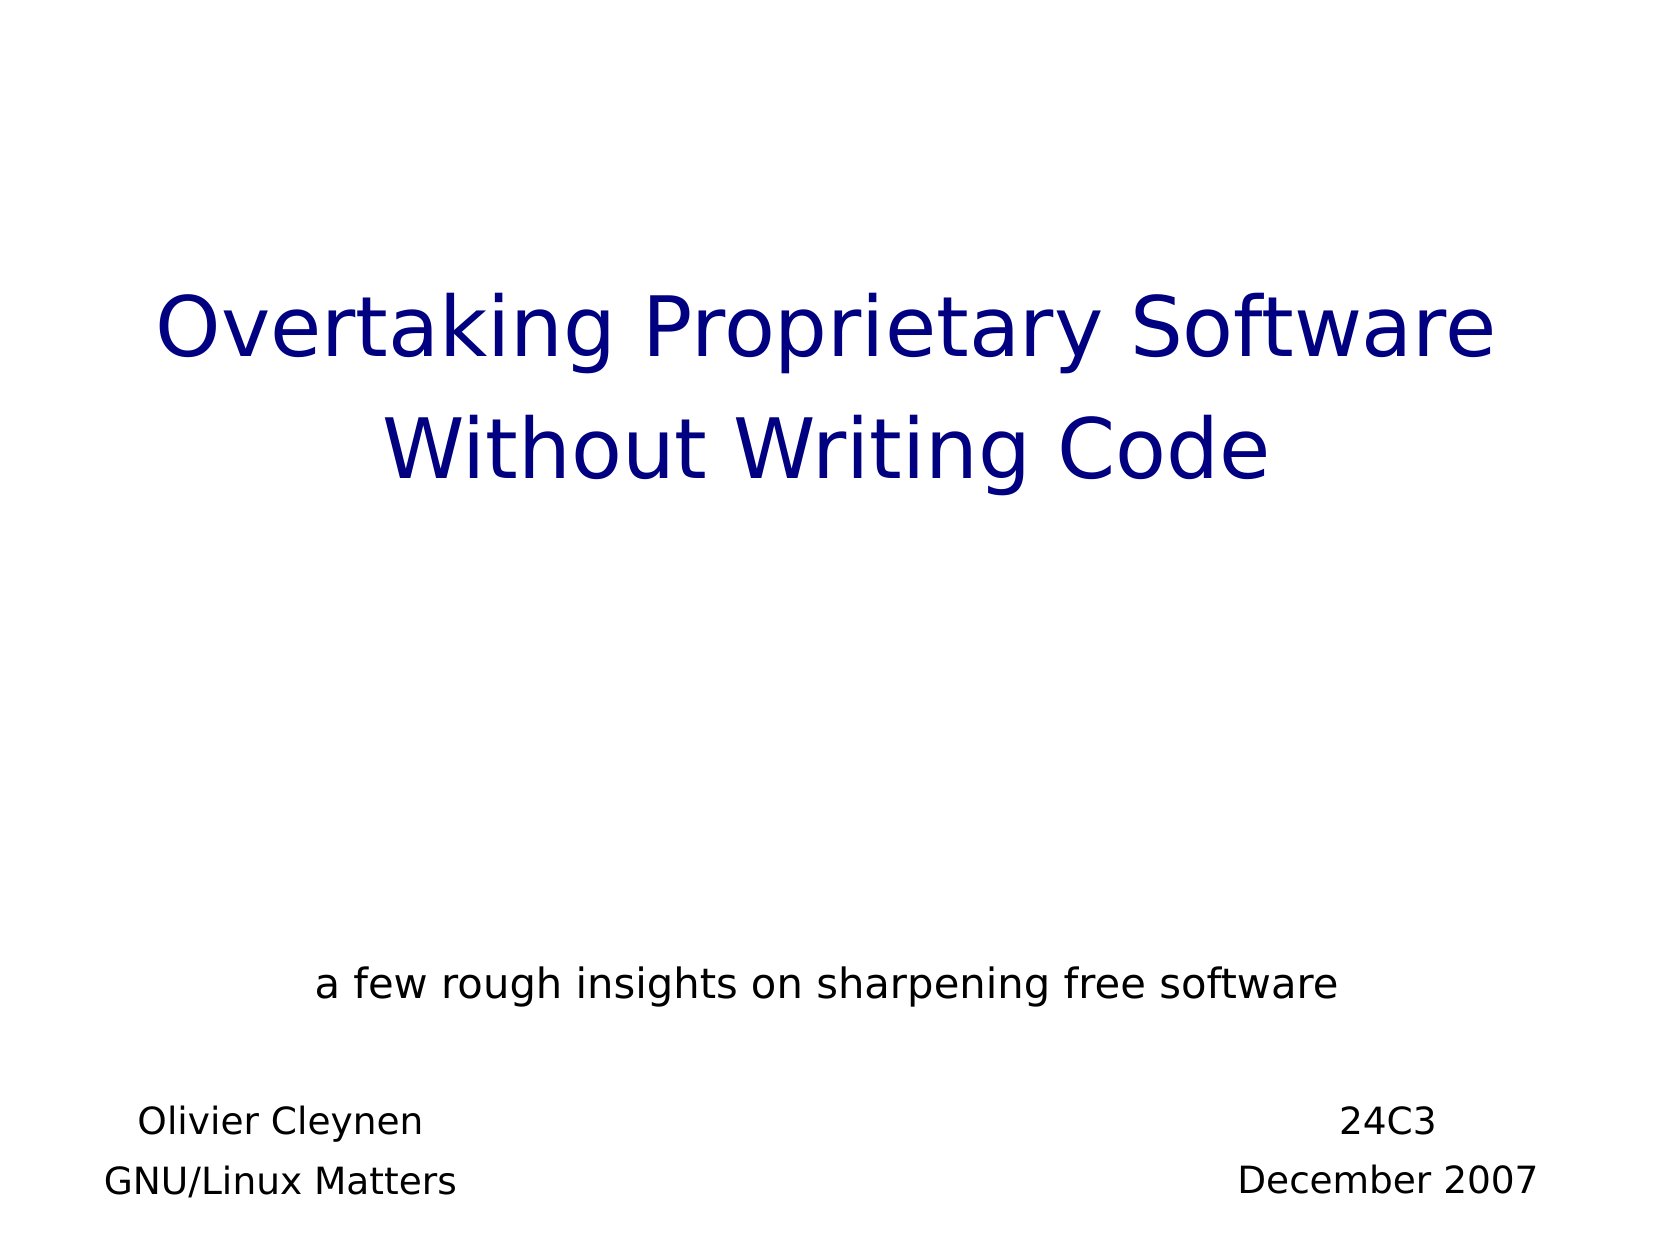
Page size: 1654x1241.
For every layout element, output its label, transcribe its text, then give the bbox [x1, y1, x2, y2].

text_box a few rough insights on sharpening free software [0, 952, 1654, 1016]
text_box GNU/Linux Matters [59, 1152, 502, 1211]
text_box Olivier Cleynen [59, 1092, 502, 1151]
text_box Overtaking Proprietary Software Without Writing Code [0, 271, 1654, 506]
text_box December 2007 [1166, 1151, 1610, 1210]
text_box 24C3 [1092, 1092, 1654, 1151]
